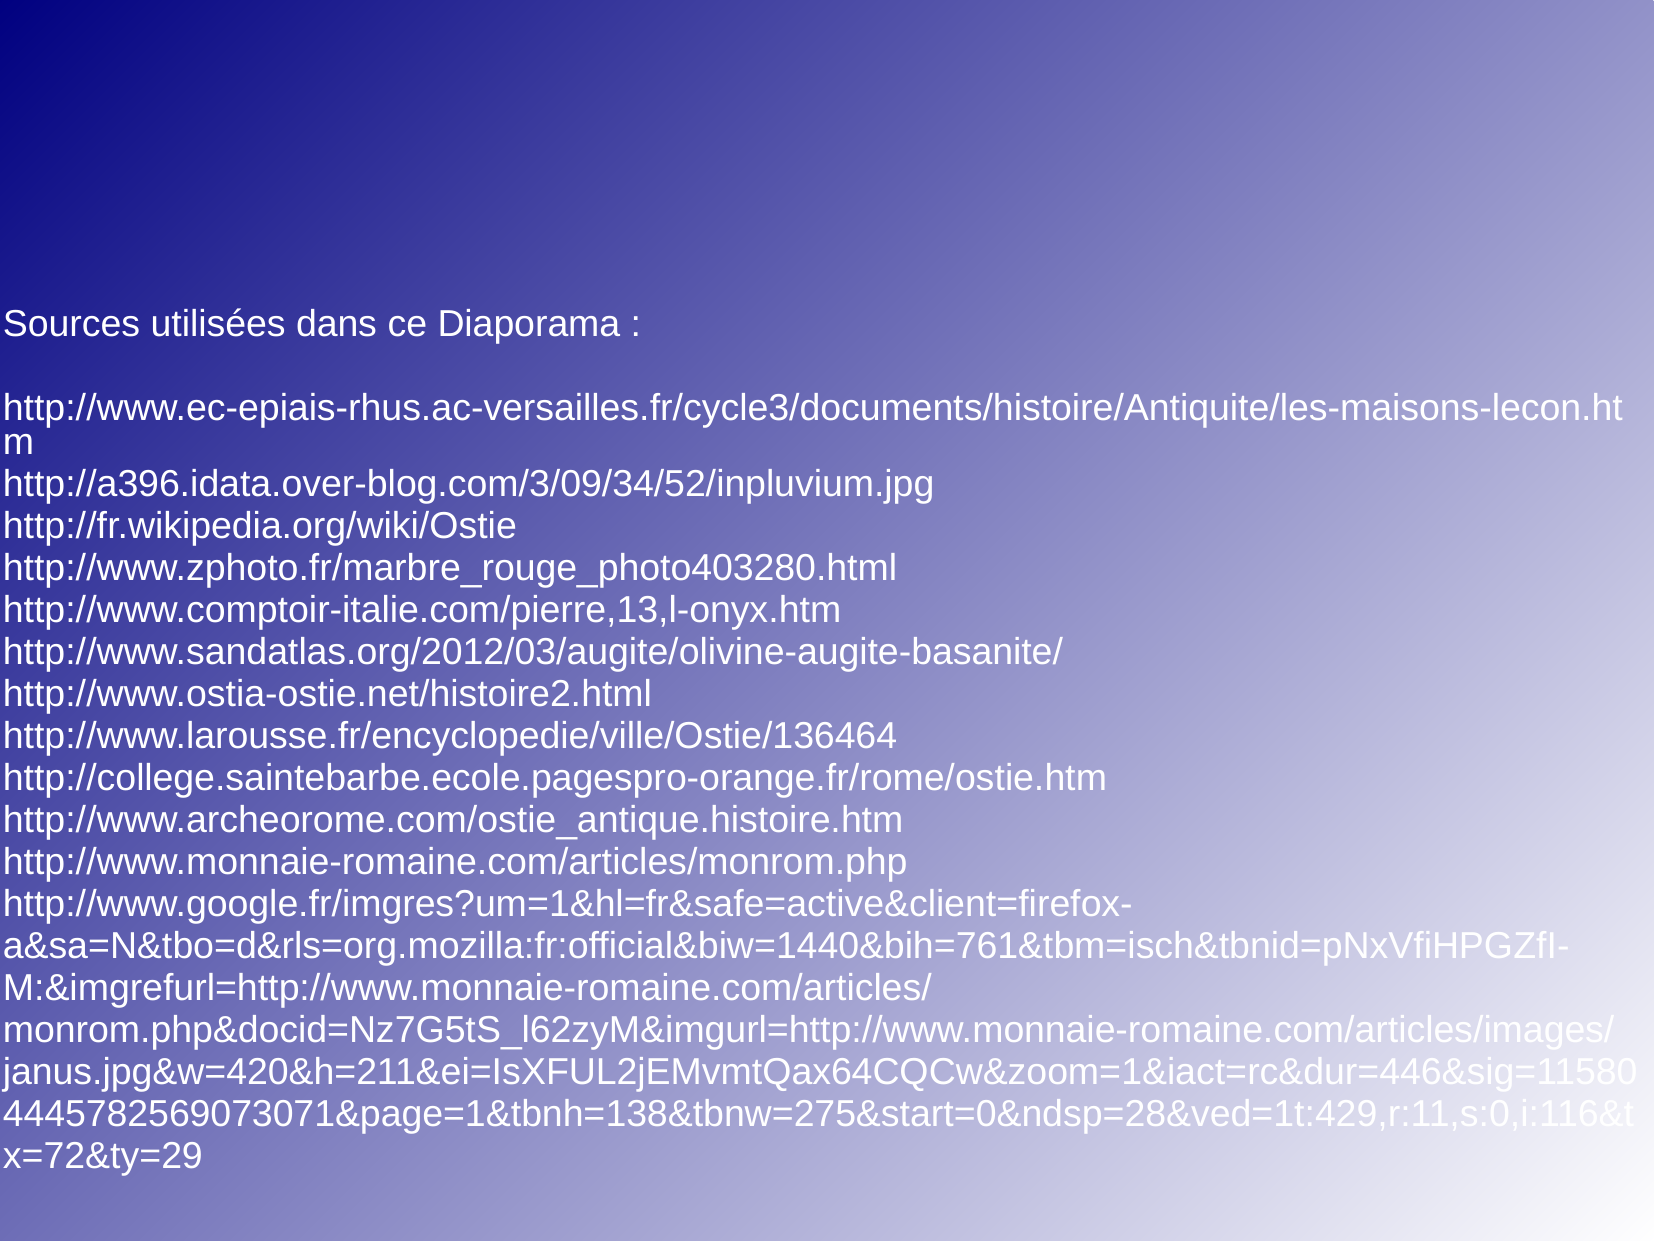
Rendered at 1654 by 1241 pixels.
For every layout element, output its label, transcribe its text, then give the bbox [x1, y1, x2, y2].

text_box Sources utilisées dans ce Diaporama : http://www.ec-epiais-rhus.ac-versailles.fr/cycle3/documents/histoire/Antiquite/les-maisons-lecon.htm http://a396.idata.over-blog.com/3/09/34/52/inpluvium.jpg http://fr.wikipedia.org/wiki/Ostie http://www.zphoto.fr/marbre_rouge_photo403280.html http://www.comptoir-italie.com/pierre,13,l-onyx.htm http://www.sandatlas.org/2012/03/augite/olivine-augite-basanite/ http://www.ostia-ostie.net/histoire2.html http://www.larousse.fr/encyclopedie/ville/Ostie/136464 http://college.saintebarbe.ecole.pagespro-orange.fr/rome/ostie.htm http://www.archeorome.com/ostie_antique.histoire.htm http://www.monnaie-romaine.com/articles/monrom.php http://www.google.fr/imgres?um=1&hl=fr&safe=active&client=firefox-a&sa=N&tbo=d&rls=org.mozilla:fr:official&biw=1440&bih=761&tbm=isch&tbnid=pNxVfiHPGZfI-M:&imgrefurl=http://www.monnaie-romaine.com/articles/monrom.php&docid=Nz7G5tS_l62zyM&imgurl=http://www.monnaie-romaine.com/articles/images/janus.jpg&w=420&h=211&ei=IsXFUL2jEMvmtQax64CQCw&zoom=1&iact=rc&dur=446&sig=115804445782569073071&page=1&tbnh=138&tbnw=275&start=0&ndsp=28&ved=1t:429,r:11,s:0,i:116&tx=72&ty=29 [0, 295, 1654, 1194]
